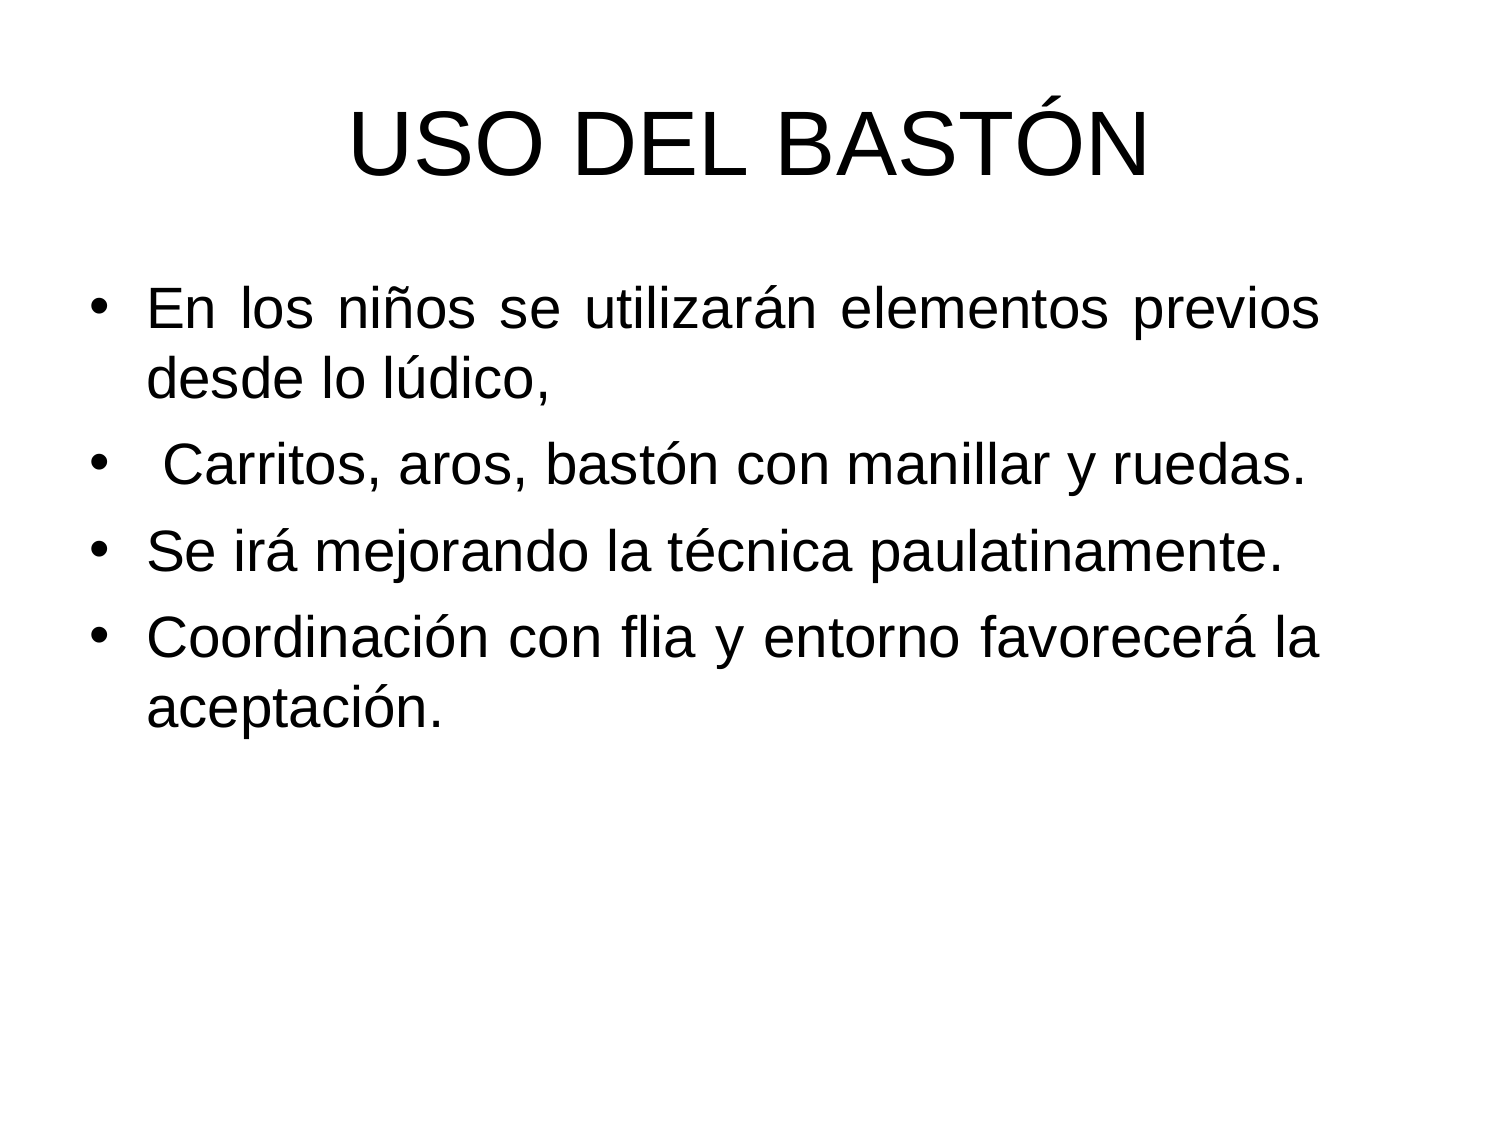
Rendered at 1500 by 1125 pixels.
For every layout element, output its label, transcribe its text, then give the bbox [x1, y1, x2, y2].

title USO DEL BASTÓN [75, 45, 1426, 233]
list En los niños se utilizarán elementos previos desde lo lúdico, Carritos, aros, bastón con manillar y ruedas. Se irá mejorando la técnica paulatinamente. Coordinación con flia y entorno favorecerá la aceptación. [75, 262, 1426, 1005]
